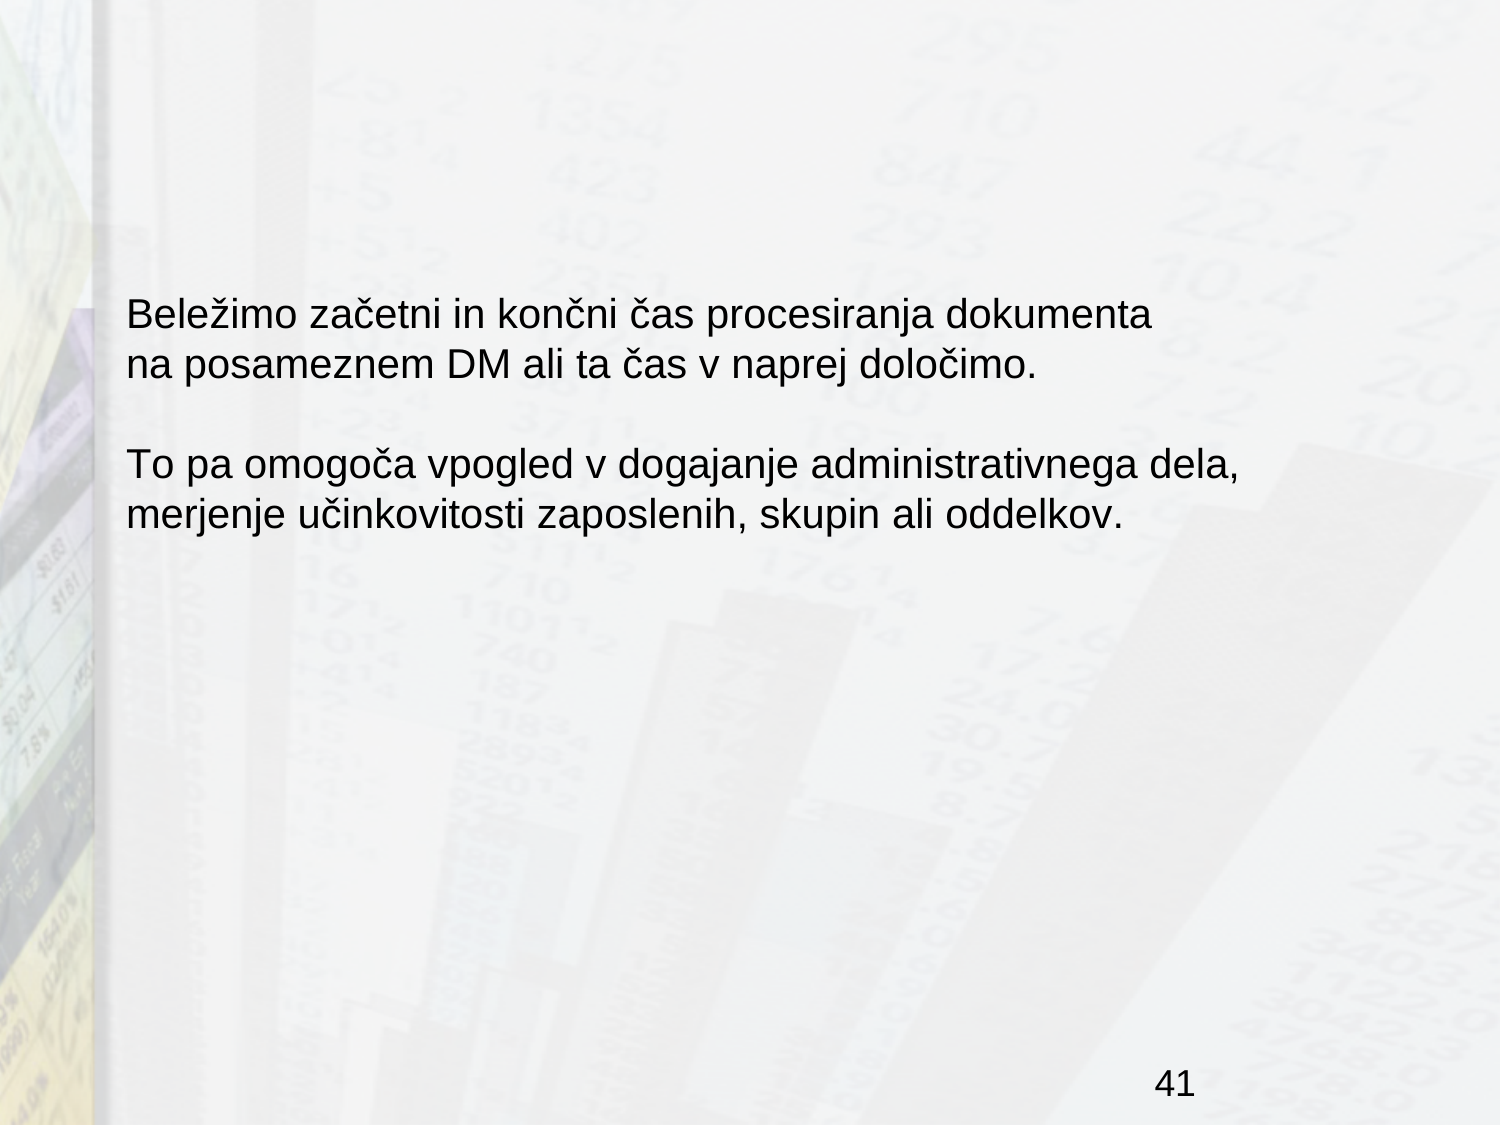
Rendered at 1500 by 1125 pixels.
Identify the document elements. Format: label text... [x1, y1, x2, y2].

text_box Beležimo začetni in končni čas procesiranja dokumenta na posameznem DM ali ta čas v naprej določimo. To pa omogoča vpogled v dogajanje administrativnega dela, merjenje učinkovitosti zaposlenih, skupin ali oddelkov. [111, 278, 1500, 545]
picture [0, 0, 1500, 1125]
